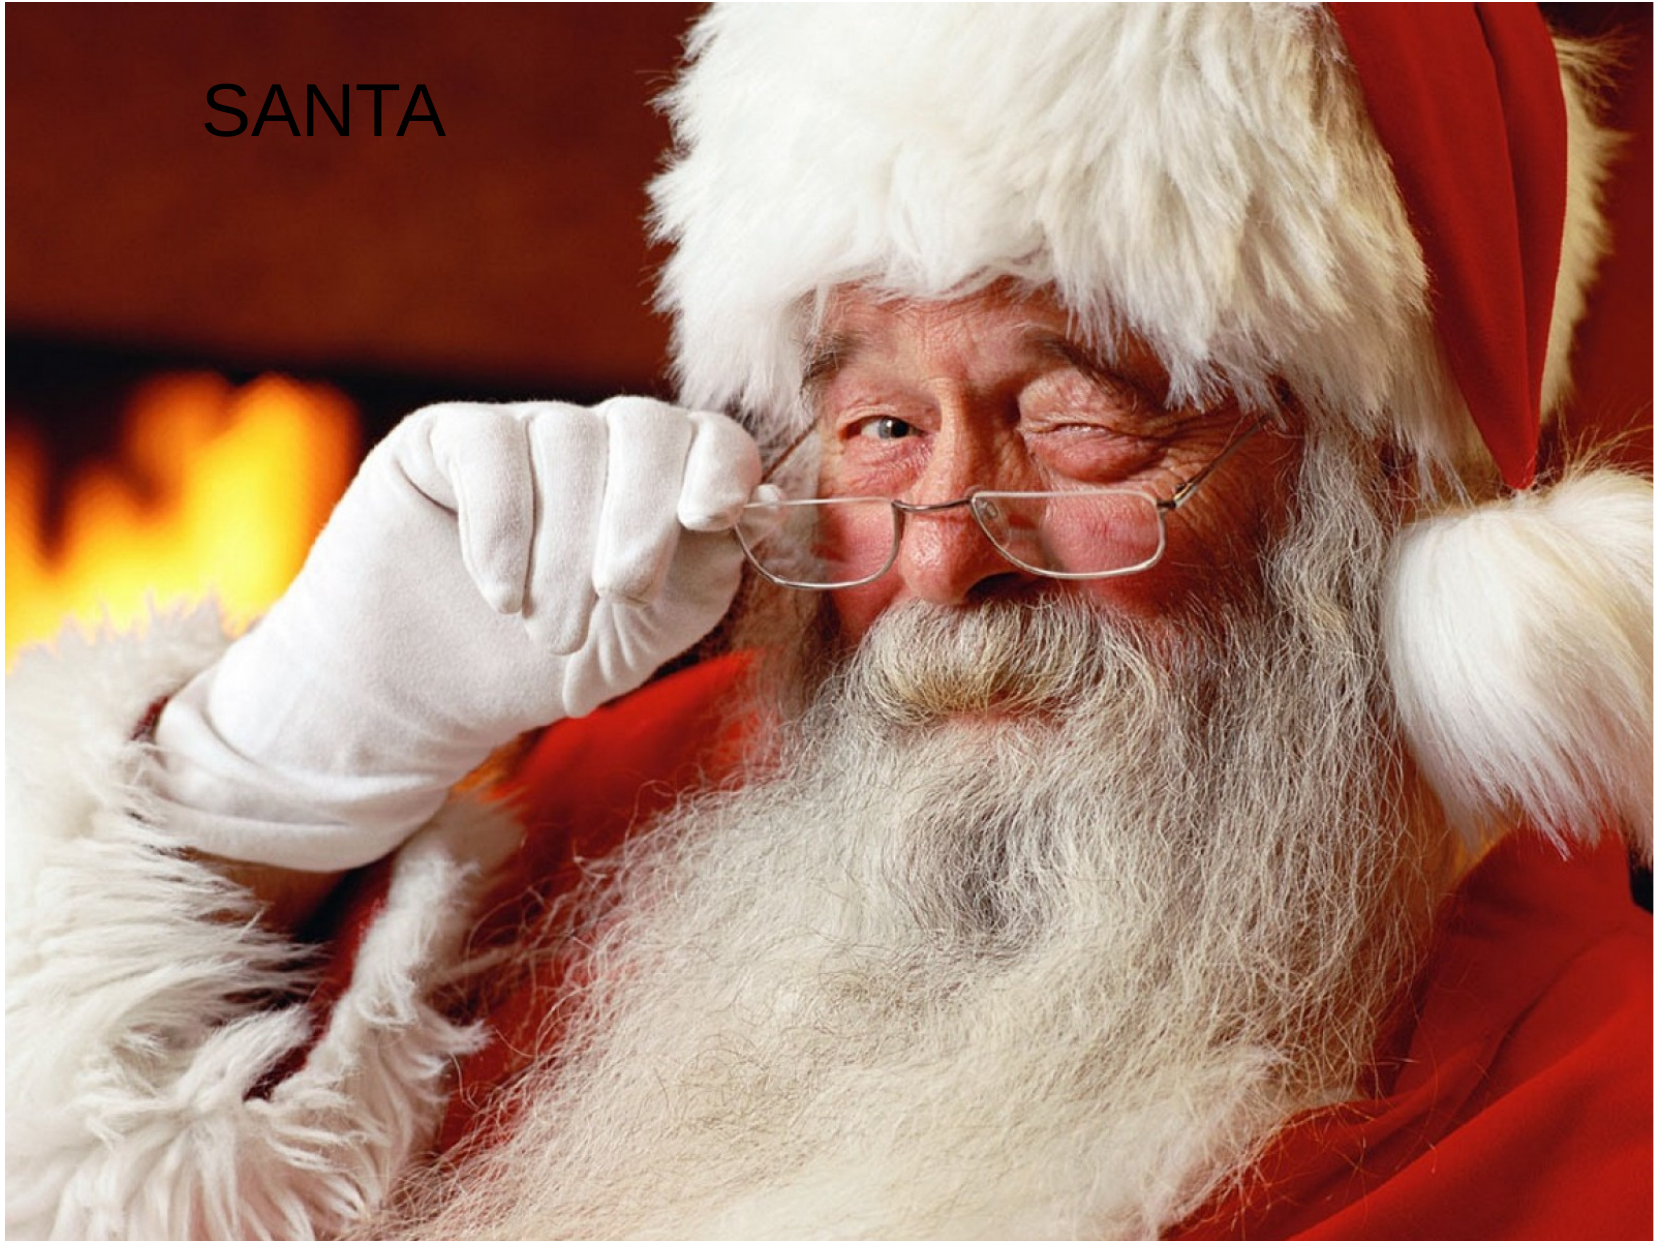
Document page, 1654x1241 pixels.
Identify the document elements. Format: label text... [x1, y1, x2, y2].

picture [5, 2, 1654, 1241]
text_box SANTA [106, 59, 542, 162]
